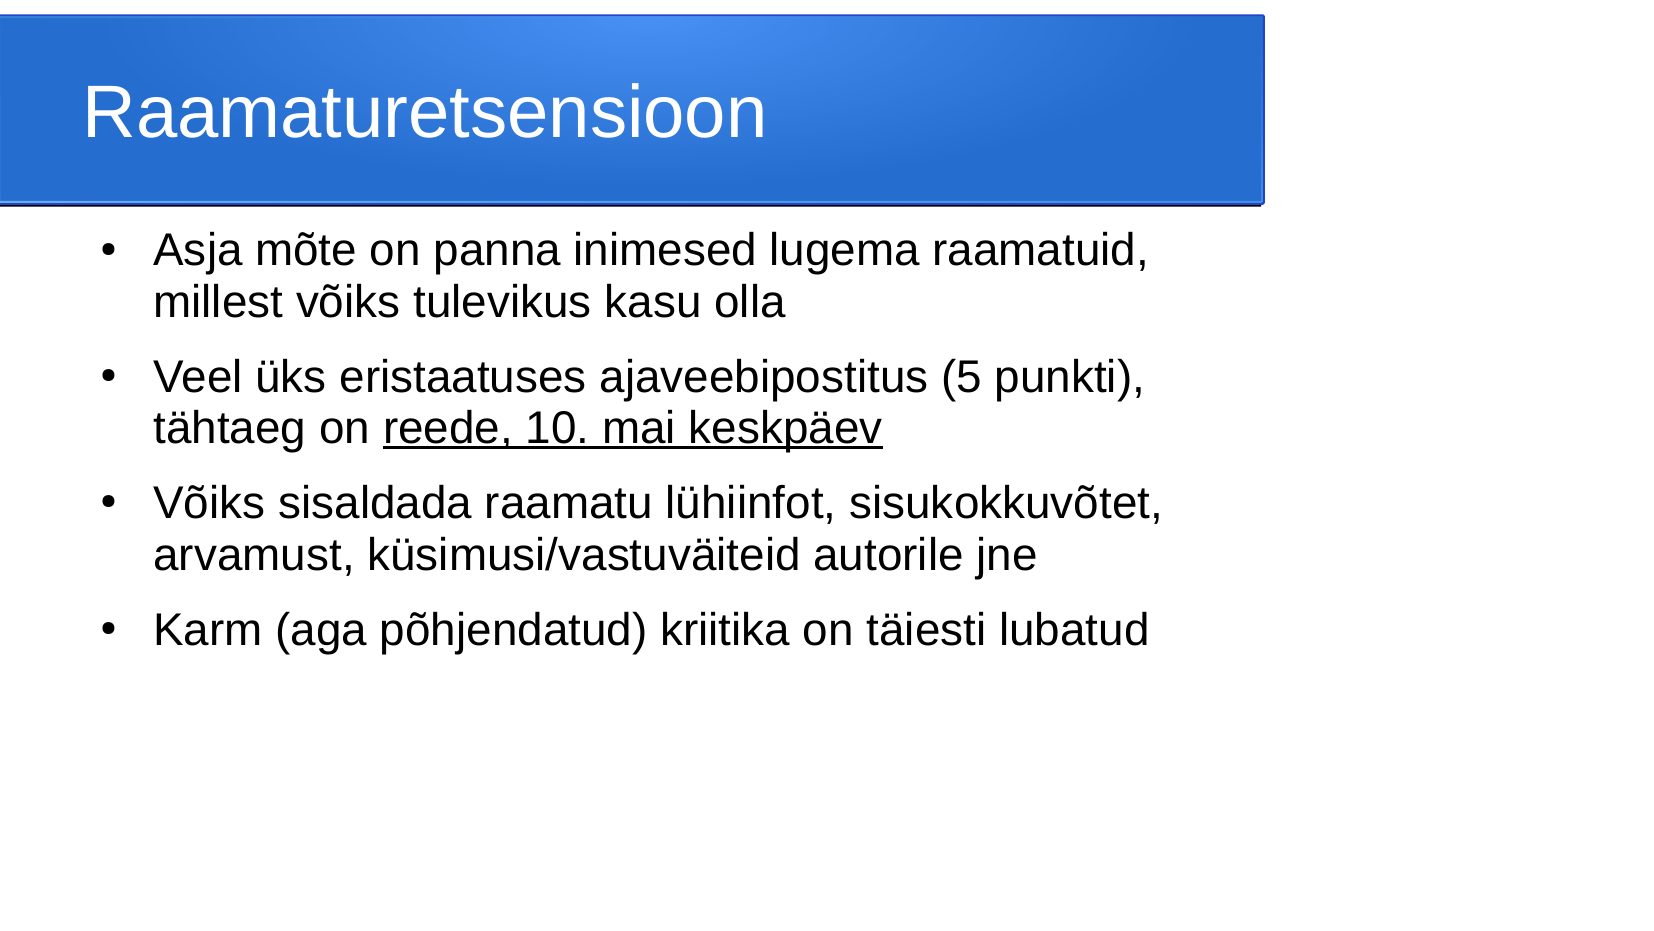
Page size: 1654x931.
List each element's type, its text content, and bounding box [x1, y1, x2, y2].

title Raamaturetsensioon [82, 35, 1235, 189]
list Asja mõte on panna inimesed lugema raamatuid, millest võiks tulevikus kasu olla Veel üks eristaatuses ajaveebipostitus (5 punkti), tähtaeg on reede, 10. mai keskpäev Võiks sisaldada raamatu lühiinfot, sisukokkuvõtet, arvamust, küsimusi/vastuväiteid autorile jne Karm (aga põhjendatud) kriitika on täiesti lubatud [82, 224, 1274, 875]
